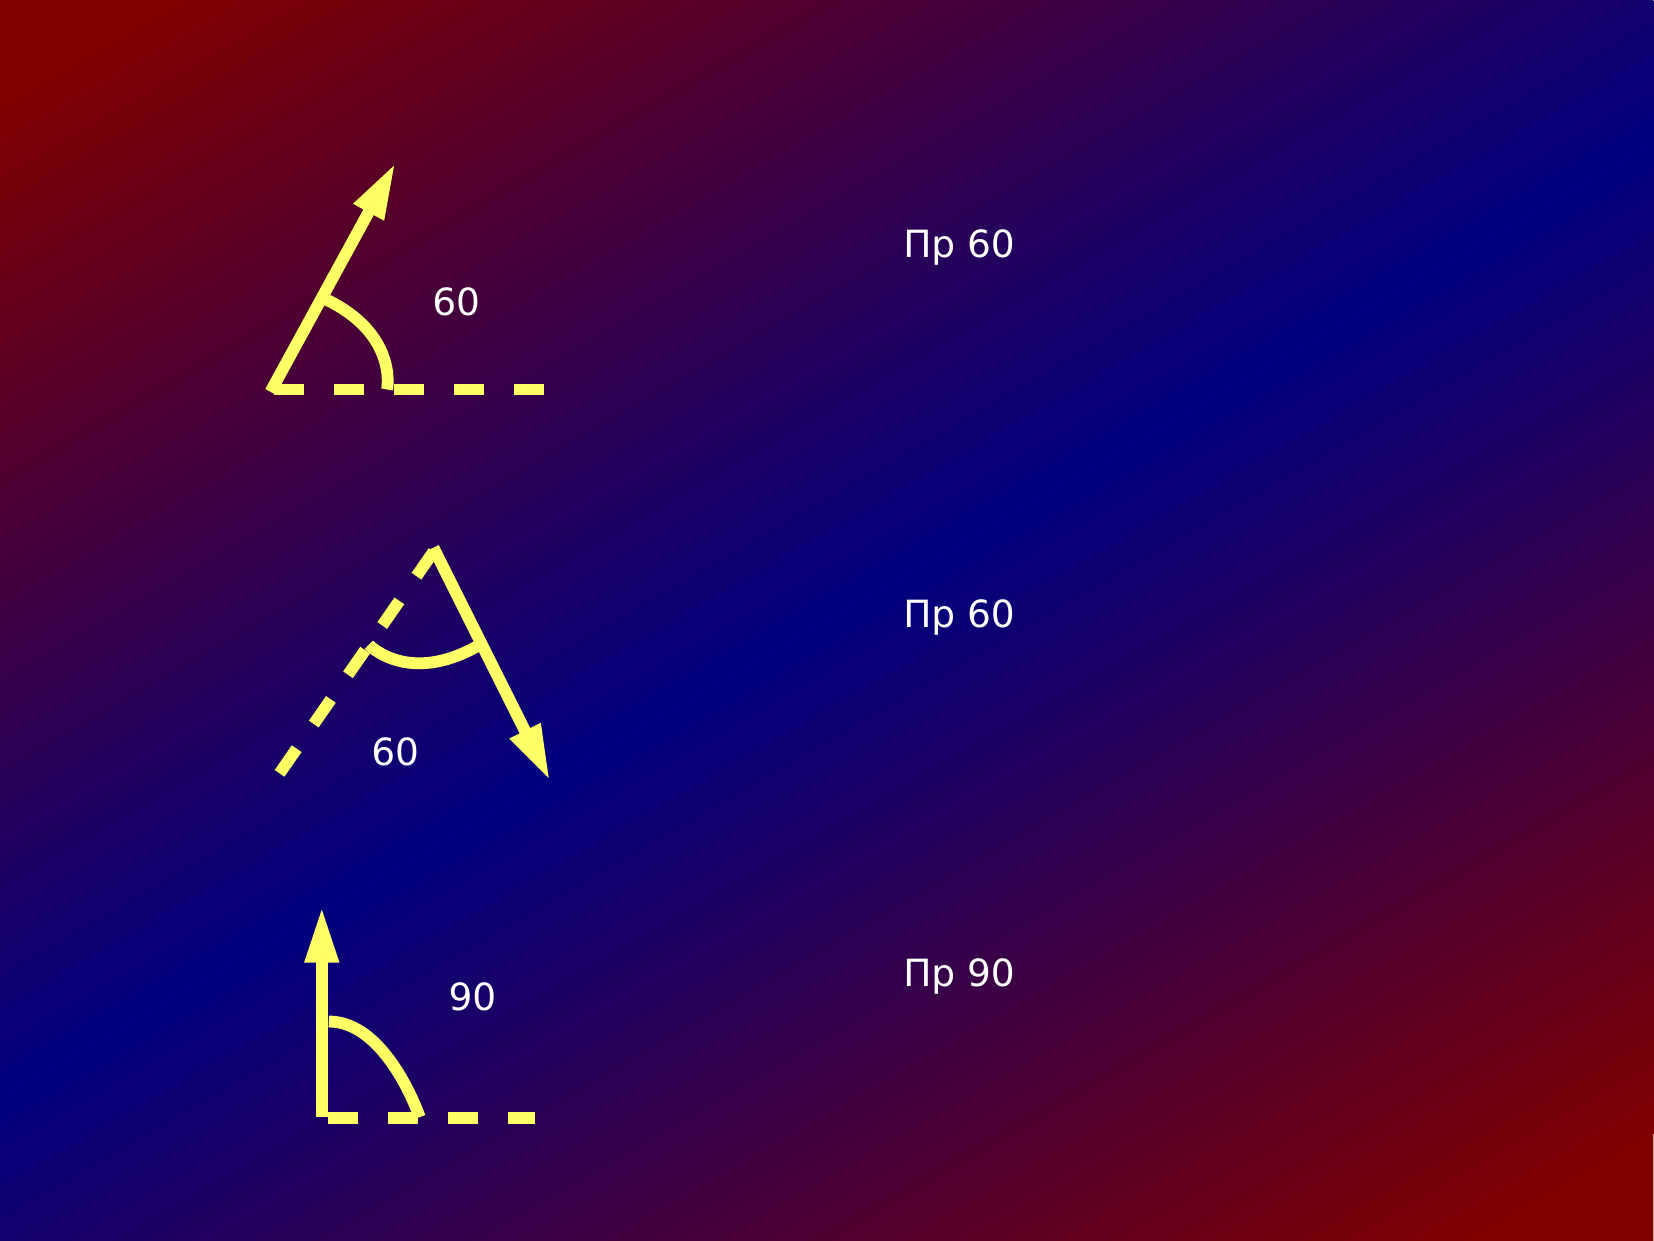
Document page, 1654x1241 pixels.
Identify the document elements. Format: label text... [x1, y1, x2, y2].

text_box Пр 60 [888, 585, 1290, 644]
text_box 60 [417, 272, 595, 332]
text_box 60 [356, 722, 504, 782]
text_box Пр 90 [888, 944, 1238, 1003]
text_box Пр 60 [888, 215, 1290, 275]
text_box 90 [433, 967, 630, 1027]
